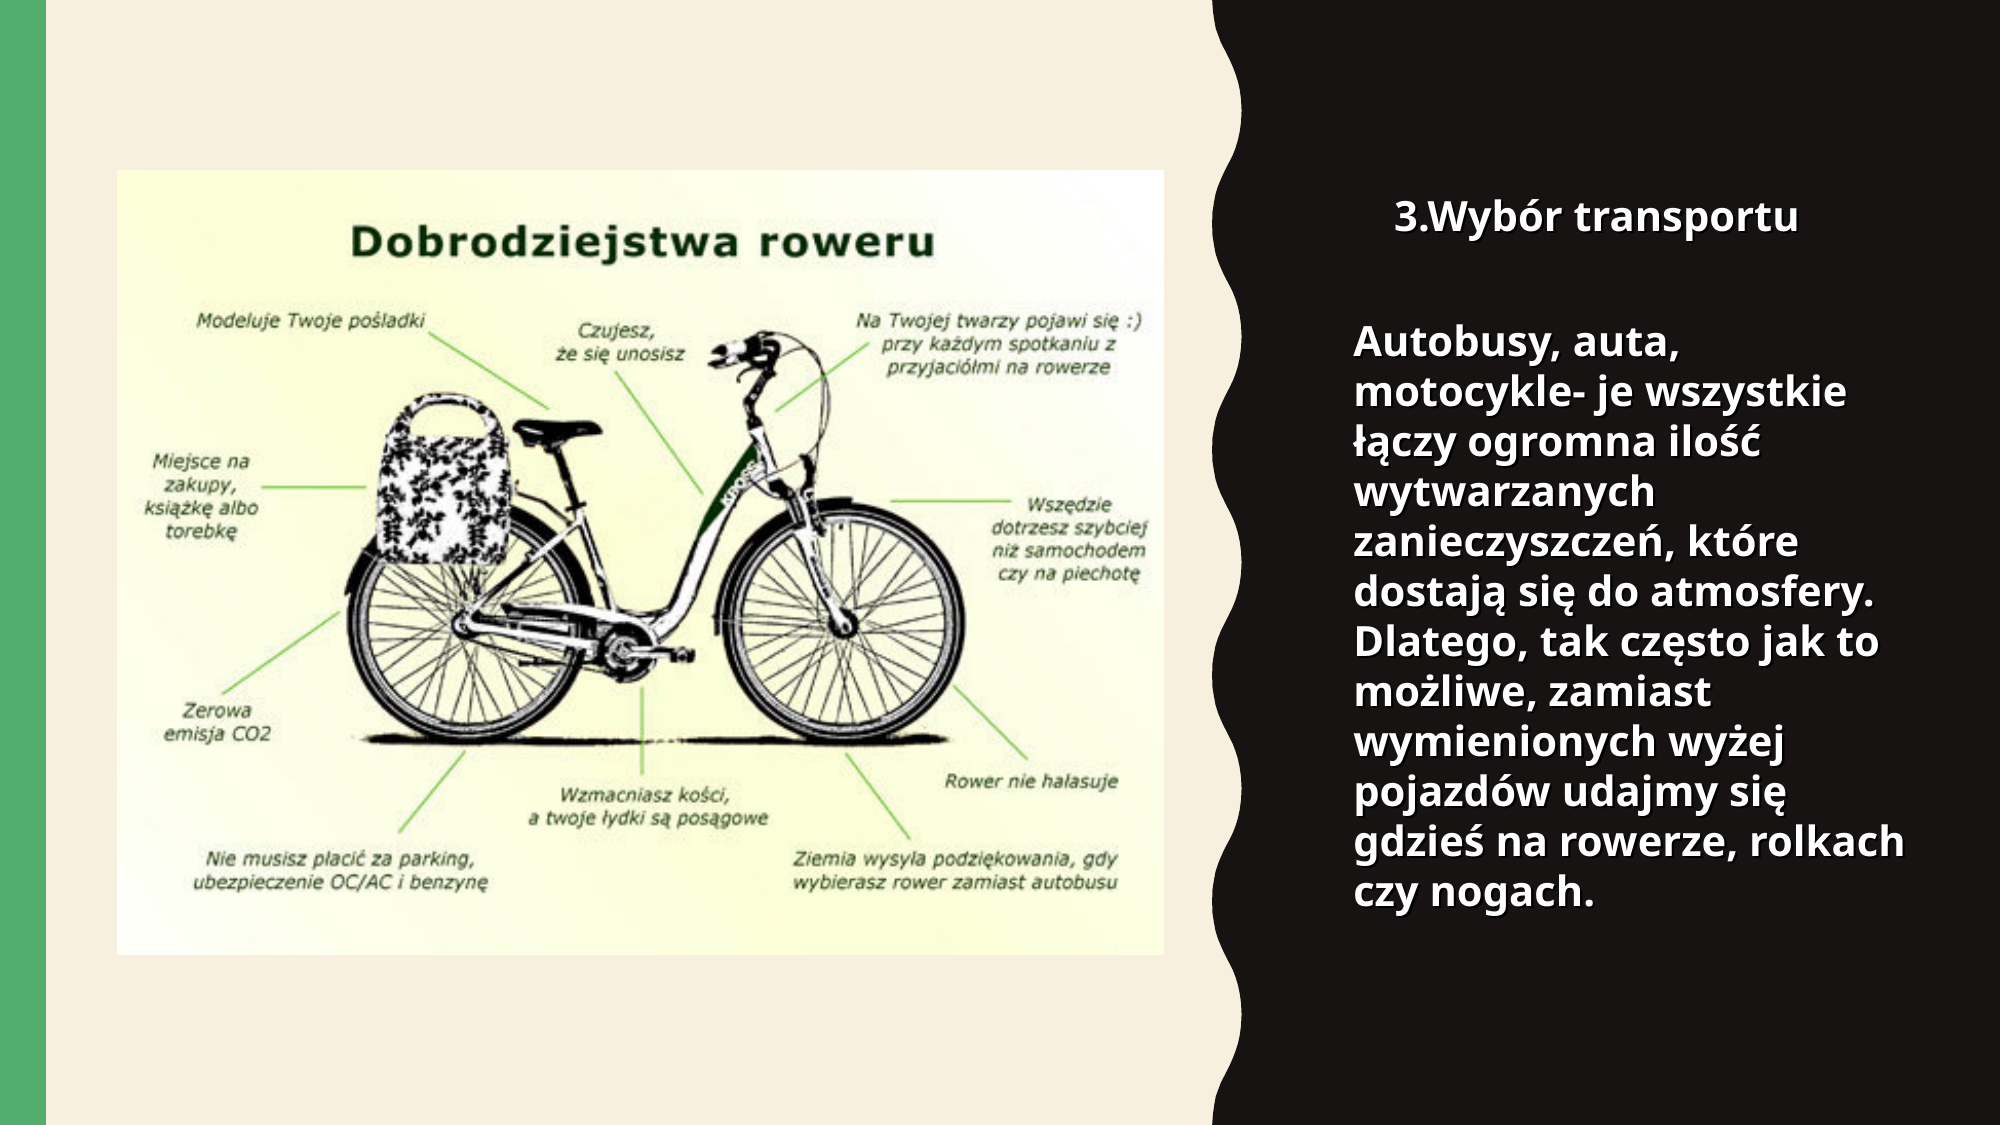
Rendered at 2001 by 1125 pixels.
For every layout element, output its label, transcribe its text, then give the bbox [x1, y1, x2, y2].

text_box 3.Wybór transportu [1379, 182, 1805, 248]
text_box Autobusy, auta, motocykle- je wszystkie łączy ogromna ilość wytwarzanych zanieczyszczeń, które dostają się do atmosfery. Dlatego, tak często jak to możliwe, zamiast wymienionych wyżej pojazdów udajmy się gdzieś na rowerze, rolkach czy nogach. [1338, 307, 1930, 878]
picture [117, 170, 1164, 955]
